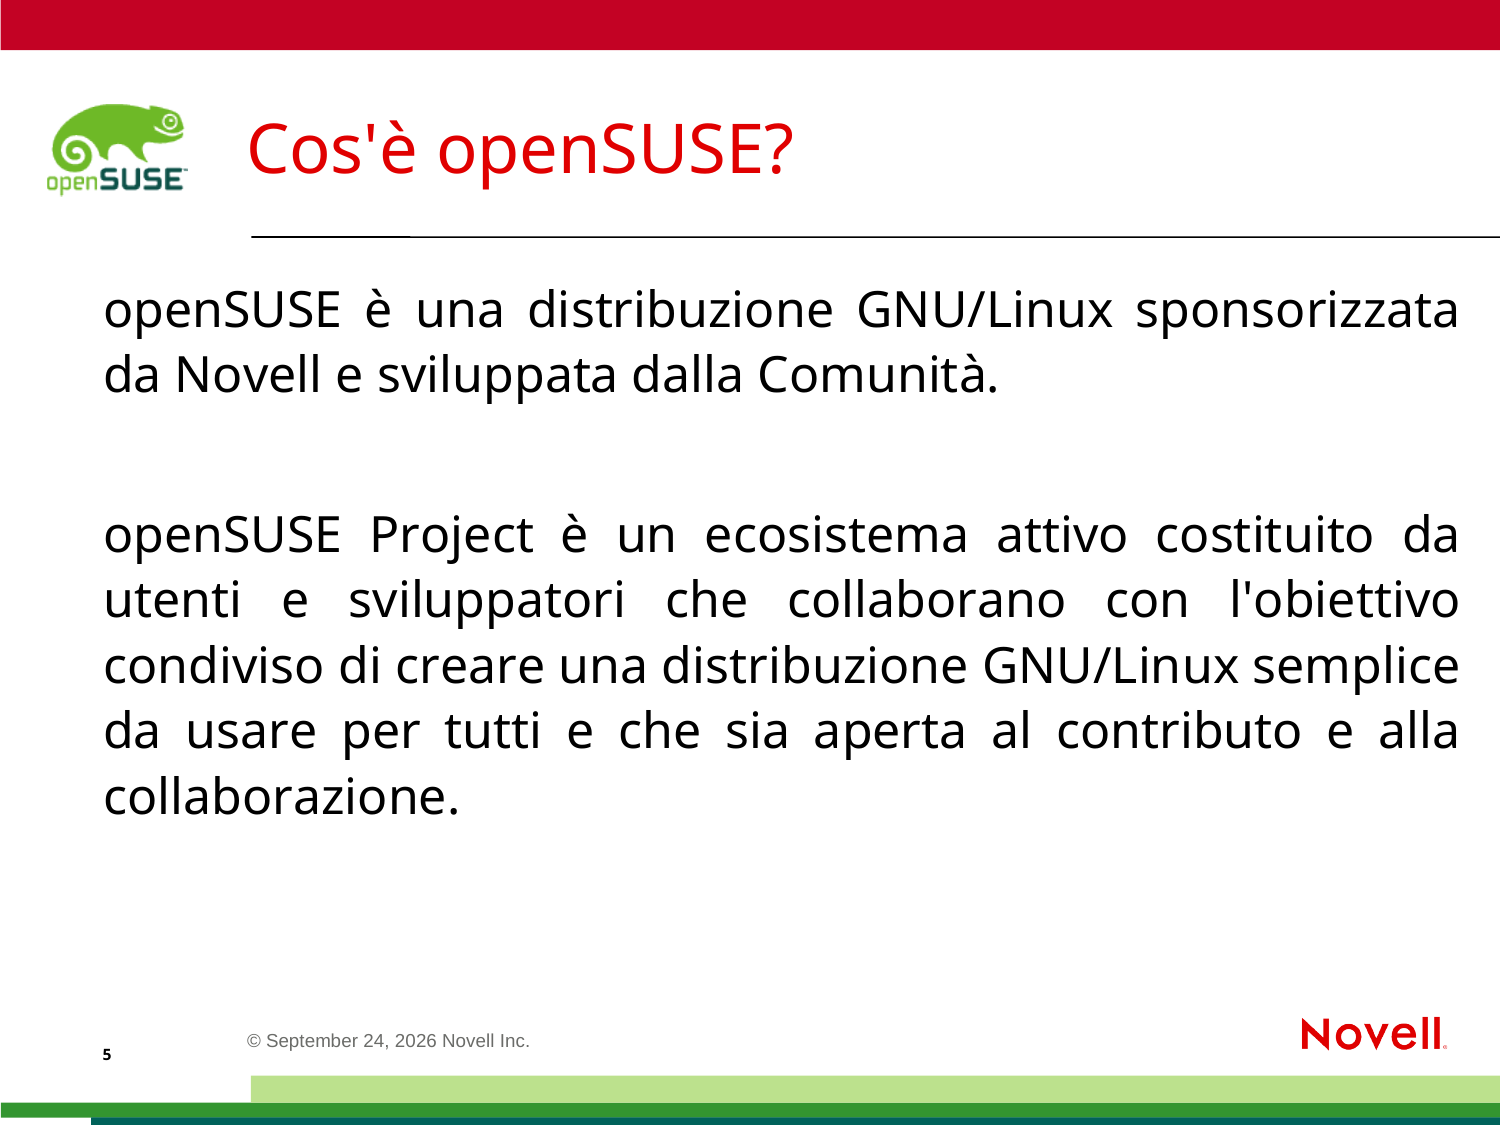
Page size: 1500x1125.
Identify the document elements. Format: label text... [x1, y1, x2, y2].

picture [47, 104, 188, 197]
list openSUSE è una distribuzione GNU/Linux sponsorizzata da Novell e sviluppata dalla Comunità. openSUSE Project è un ecosistema attivo costituito da utenti e sviluppatori che collaborano con l'obiettivo condiviso di creare una distribuzione GNU/Linux semplice da usare per tutti e che sia aperta al contributo e alla collaborazione. [88, 267, 1477, 995]
title Cos'è openSUSE? [246, 60, 1409, 239]
picture [1295, 1011, 1453, 1056]
